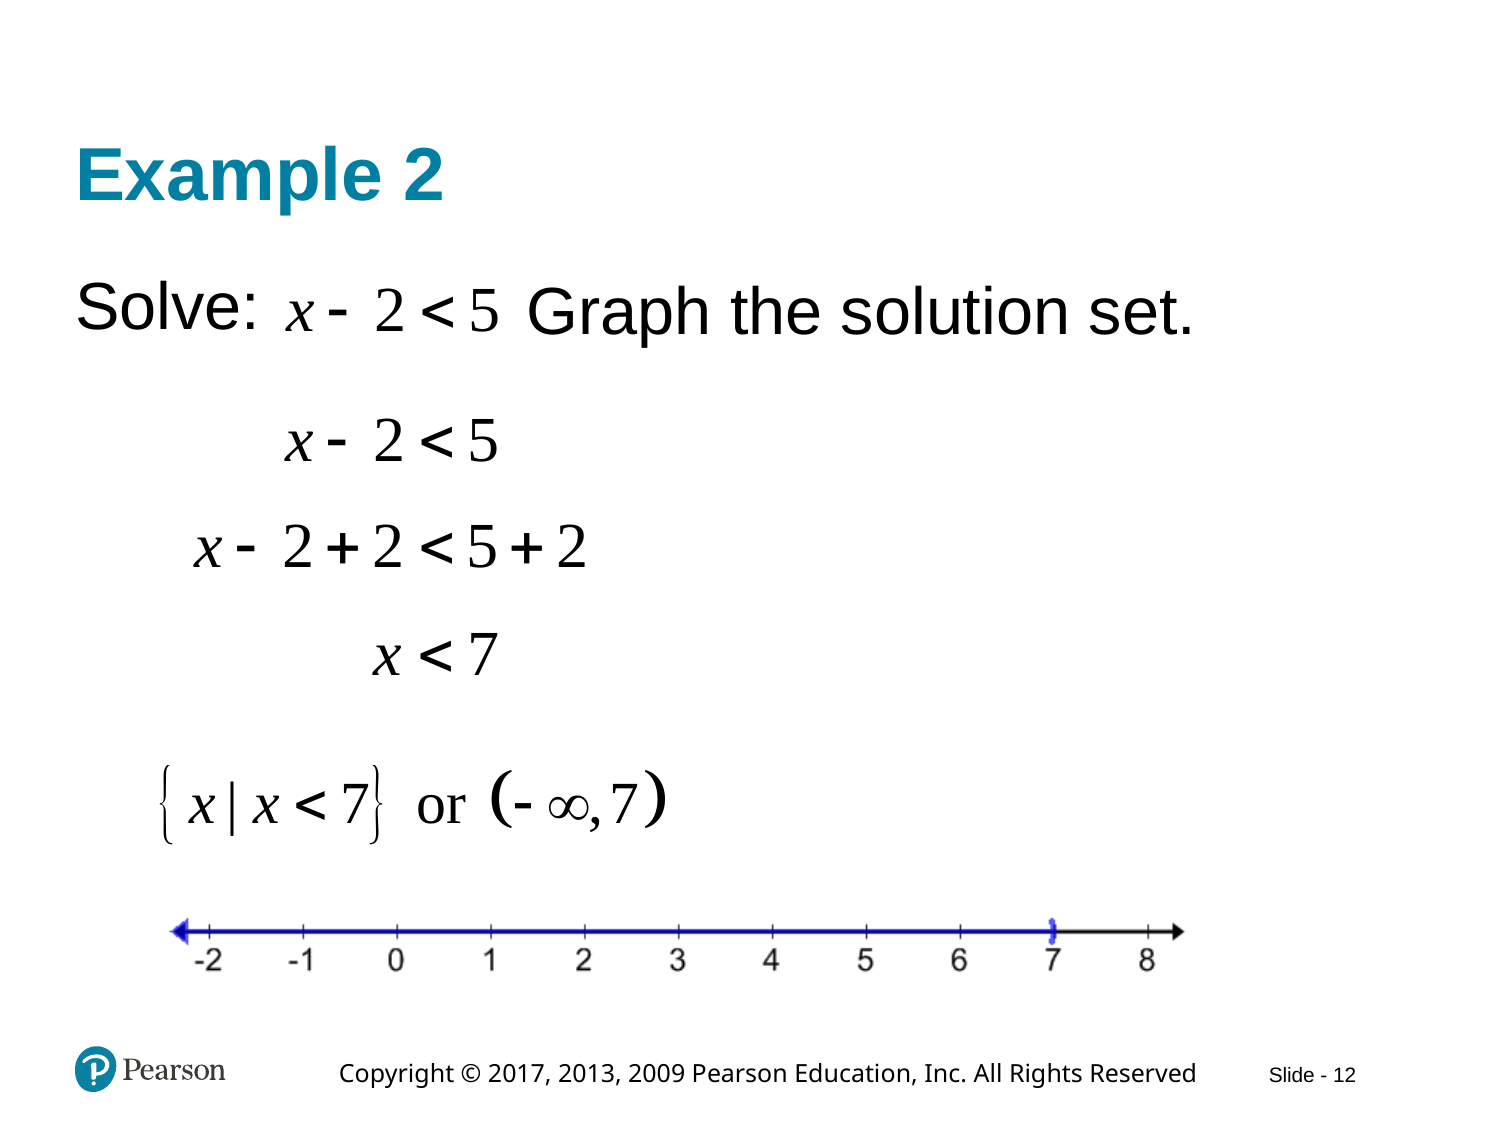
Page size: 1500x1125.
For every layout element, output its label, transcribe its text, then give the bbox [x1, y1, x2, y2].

chart [278, 412, 501, 469]
chart [158, 765, 667, 851]
chart [187, 518, 593, 576]
list Graph the solution set. [526, 267, 1239, 343]
picture [162, 893, 1204, 988]
list Solve: [75, 262, 263, 338]
chart [367, 626, 503, 683]
chart [279, 282, 502, 339]
title Example 2 [75, 35, 1425, 216]
